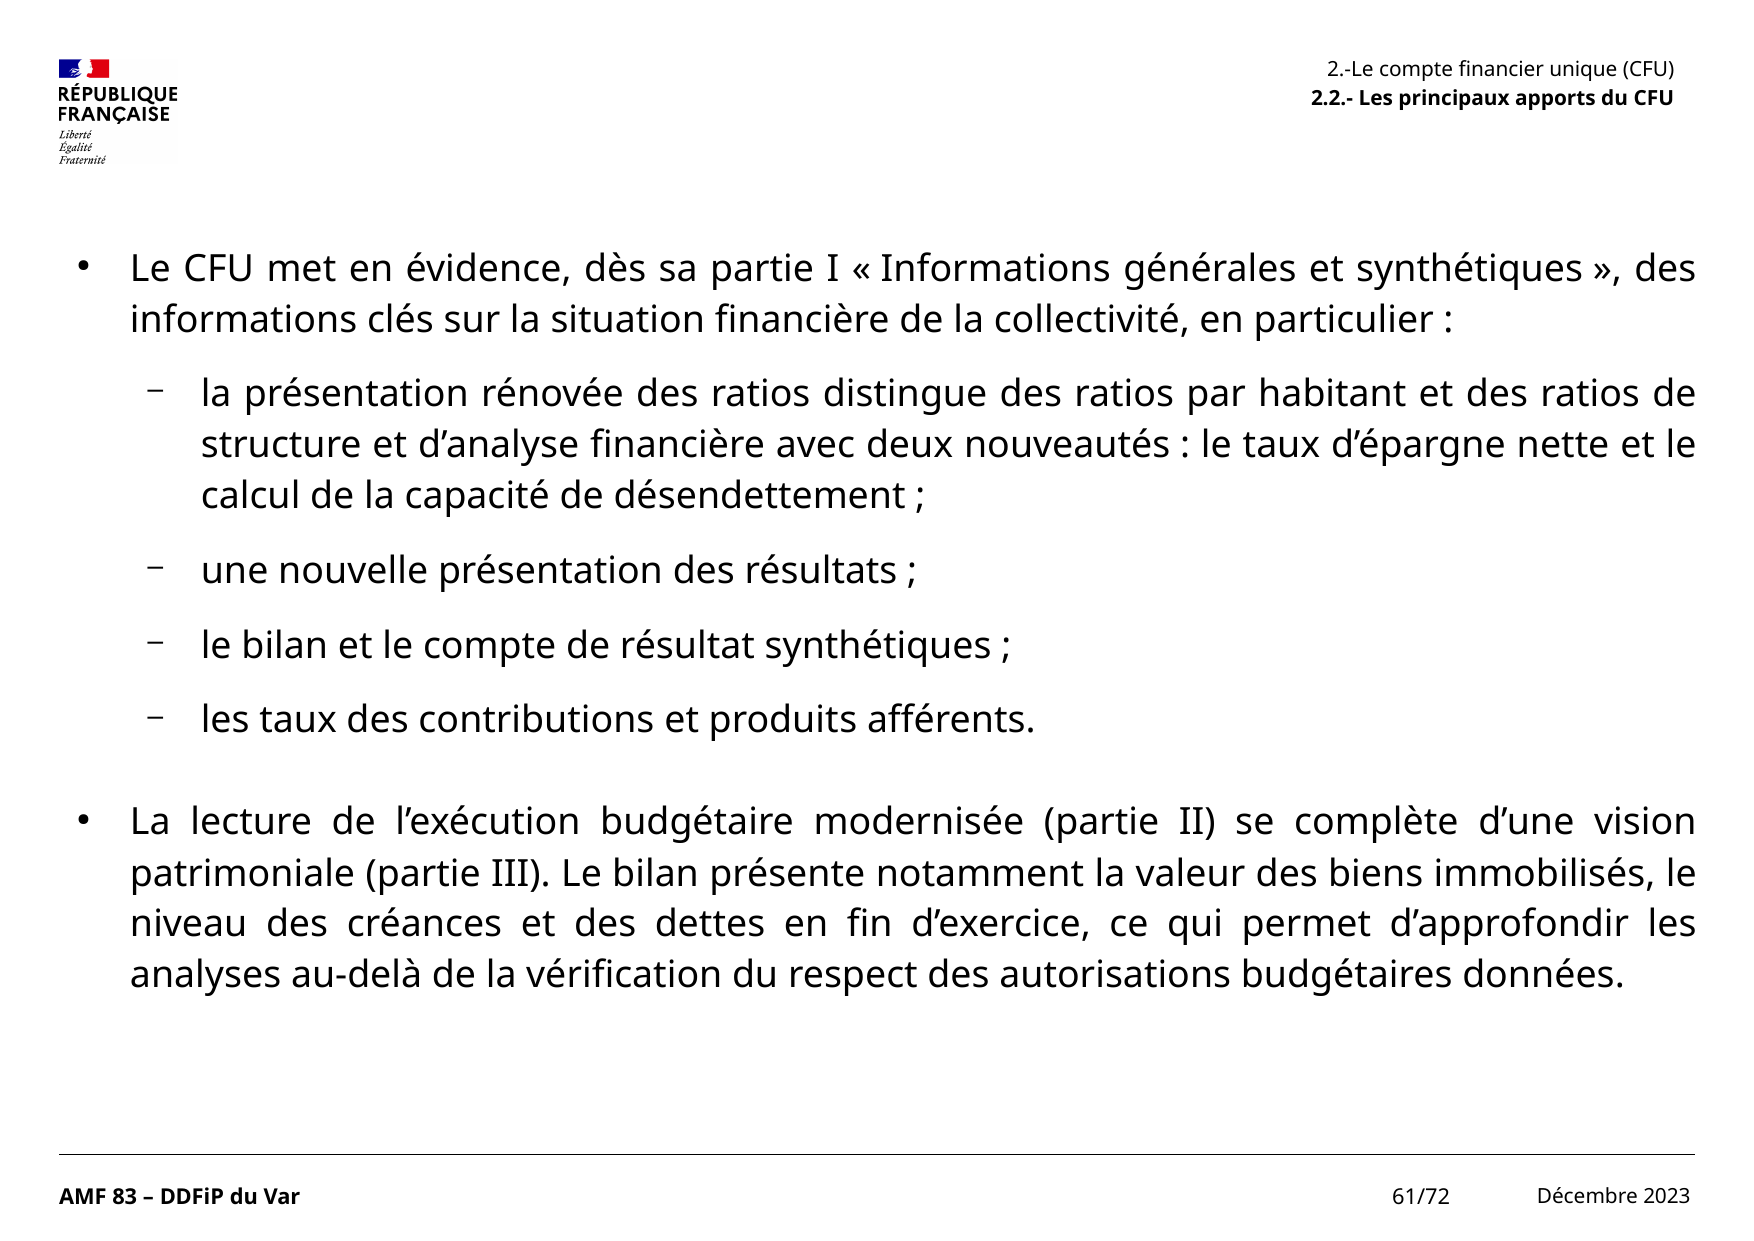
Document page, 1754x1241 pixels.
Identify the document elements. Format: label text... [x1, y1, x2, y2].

text_box 2.-Le compte financier unique (CFU) 2.2.- Les principaux apports du CFU [220, 47, 1689, 130]
list Le CFU met en évidence, dès sa partie I « Informations générales et synthétiques », des informations clés sur la situation financière de la collectivité, en particulier : la présentation rénovée des ratios distingue des ratios par habitant et des ratios de structure et d’analyse financière avec deux nouveautés : le taux d’épargne nette et le calcul de la capacité de désendettement ; une nouvelle présentation des résultats ; le bilan et le compte de résultat synthétiques ; les taux des contributions et produits afférents. La lecture de l’exécution budgétaire modernisée (partie II) se complète d’une vision patrimoniale (partie III). Le bilan présente notamment la valeur des biens immobilisés, le niveau des créances et des dettes en fin d’exercice, ce qui permet d’approfondir les analyses au-delà de la vérification du respect des autorisations budgétaires données. [59, 141, 1699, 1121]
picture [59, 59, 178, 141]
